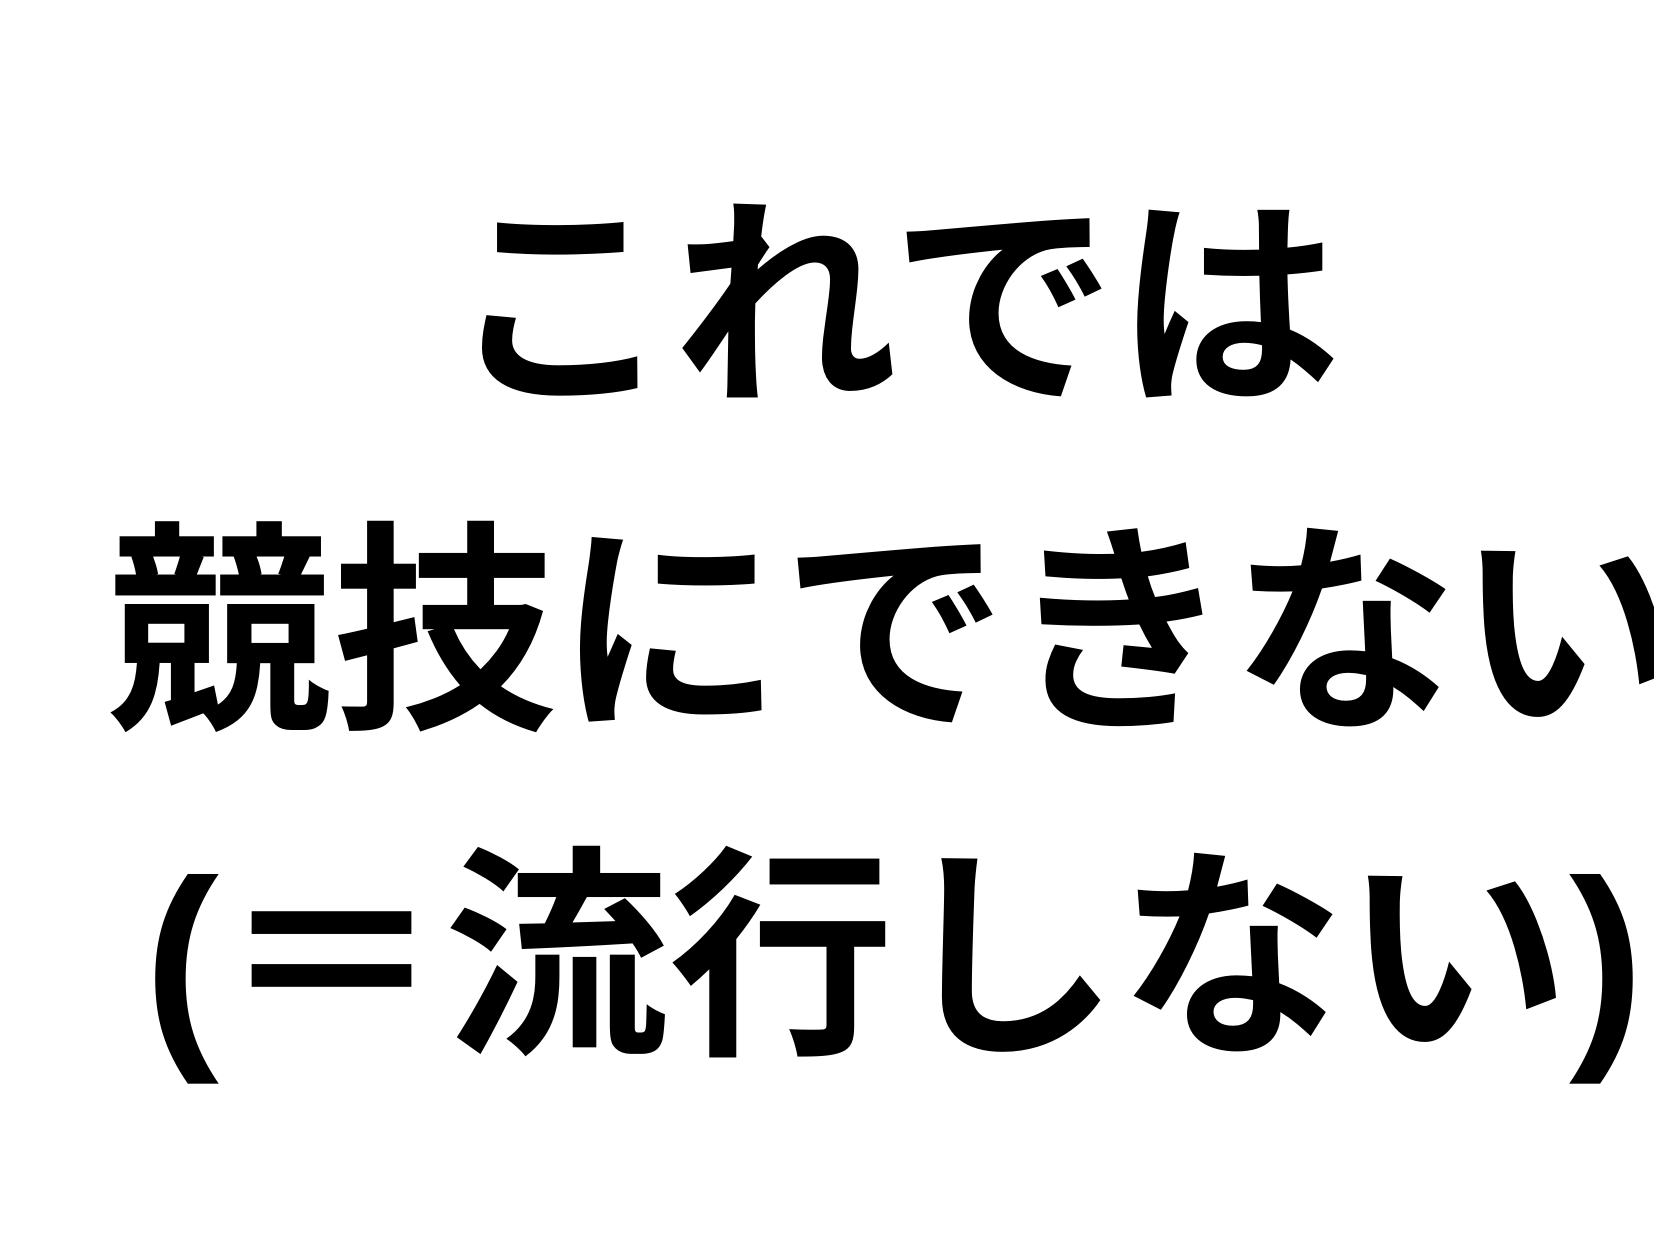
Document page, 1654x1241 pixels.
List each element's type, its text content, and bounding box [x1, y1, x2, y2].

text_box これでは 競技にできない (＝流行しない) [92, 118, 1595, 869]
